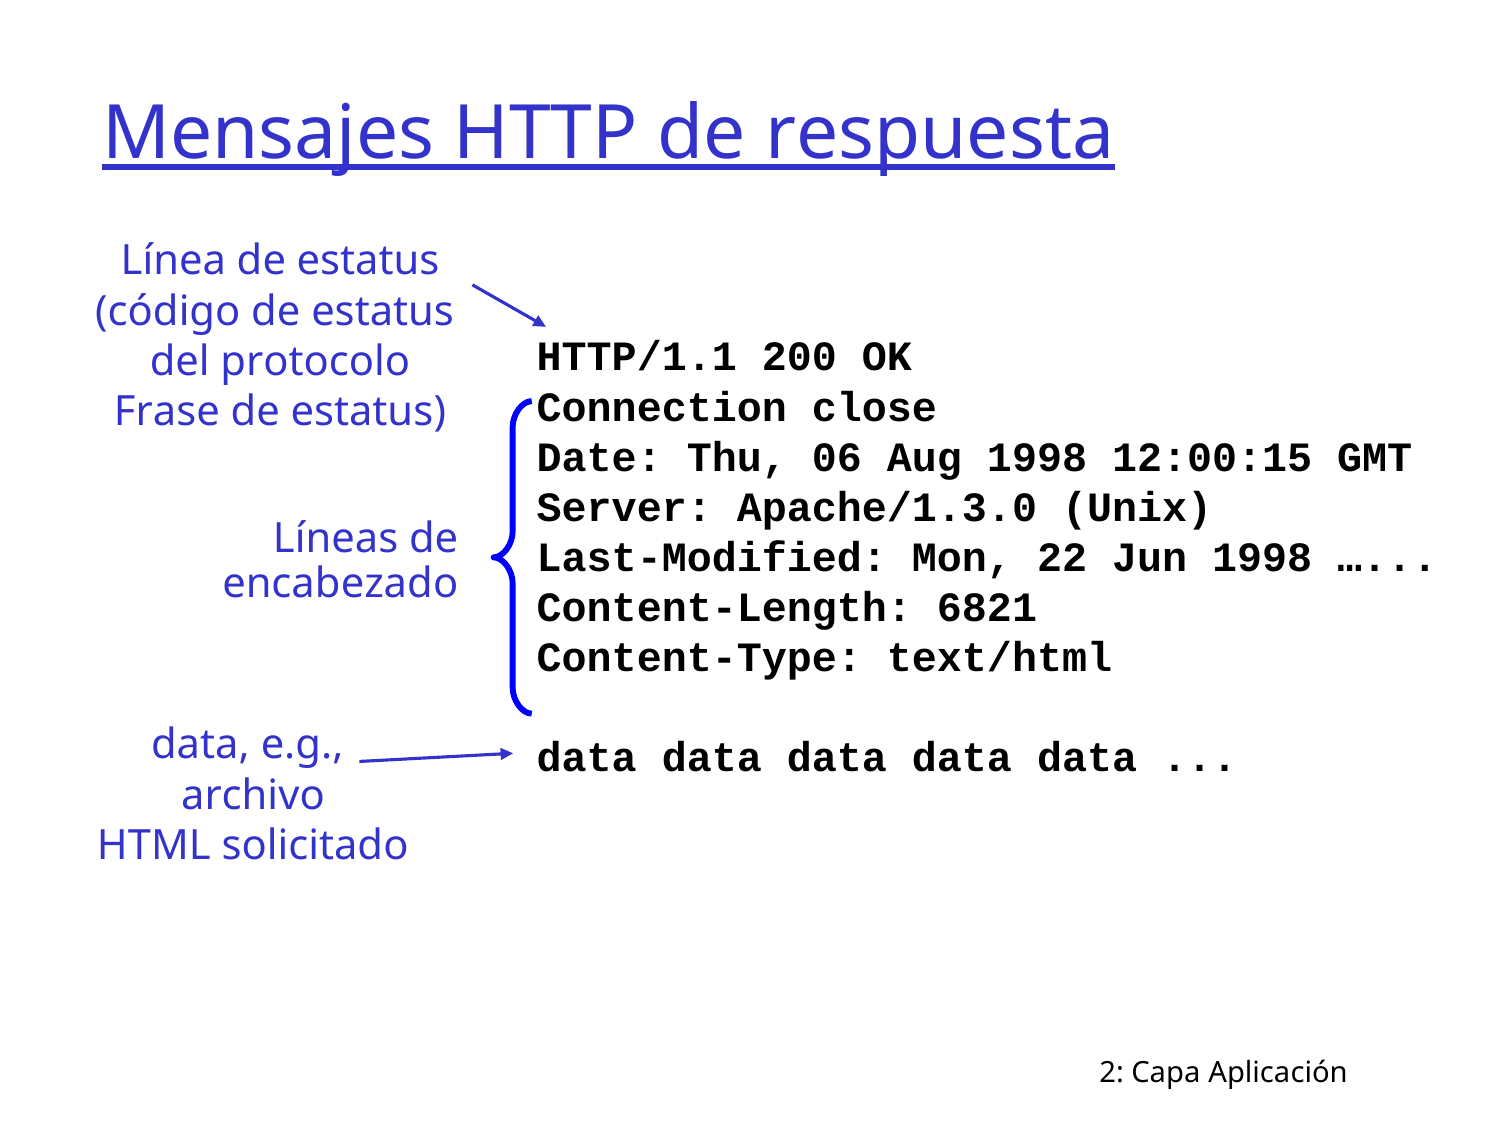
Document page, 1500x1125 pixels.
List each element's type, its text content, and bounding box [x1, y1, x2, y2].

text_box data, e.g., archivo HTML solicitado [82, 715, 424, 876]
title Mensajes HTTP de respuesta [87, 37, 1363, 225]
text_box Línea de estatus (código de estatus del protocolo Frase de estatus) [80, 230, 480, 442]
text_box Líneas de encabezado [207, 508, 474, 615]
text_box HTTP/1.1 200 OK Connection close Date: Thu, 06 Aug 1998 12:00:15 GMT Server: Apache/1.3.0 (Unix) Last-Modified: Mon, 22 Jun 1998 …... Content-Length: 6821 Content-Type: text/html data data data data data ... [521, 326, 1477, 788]
